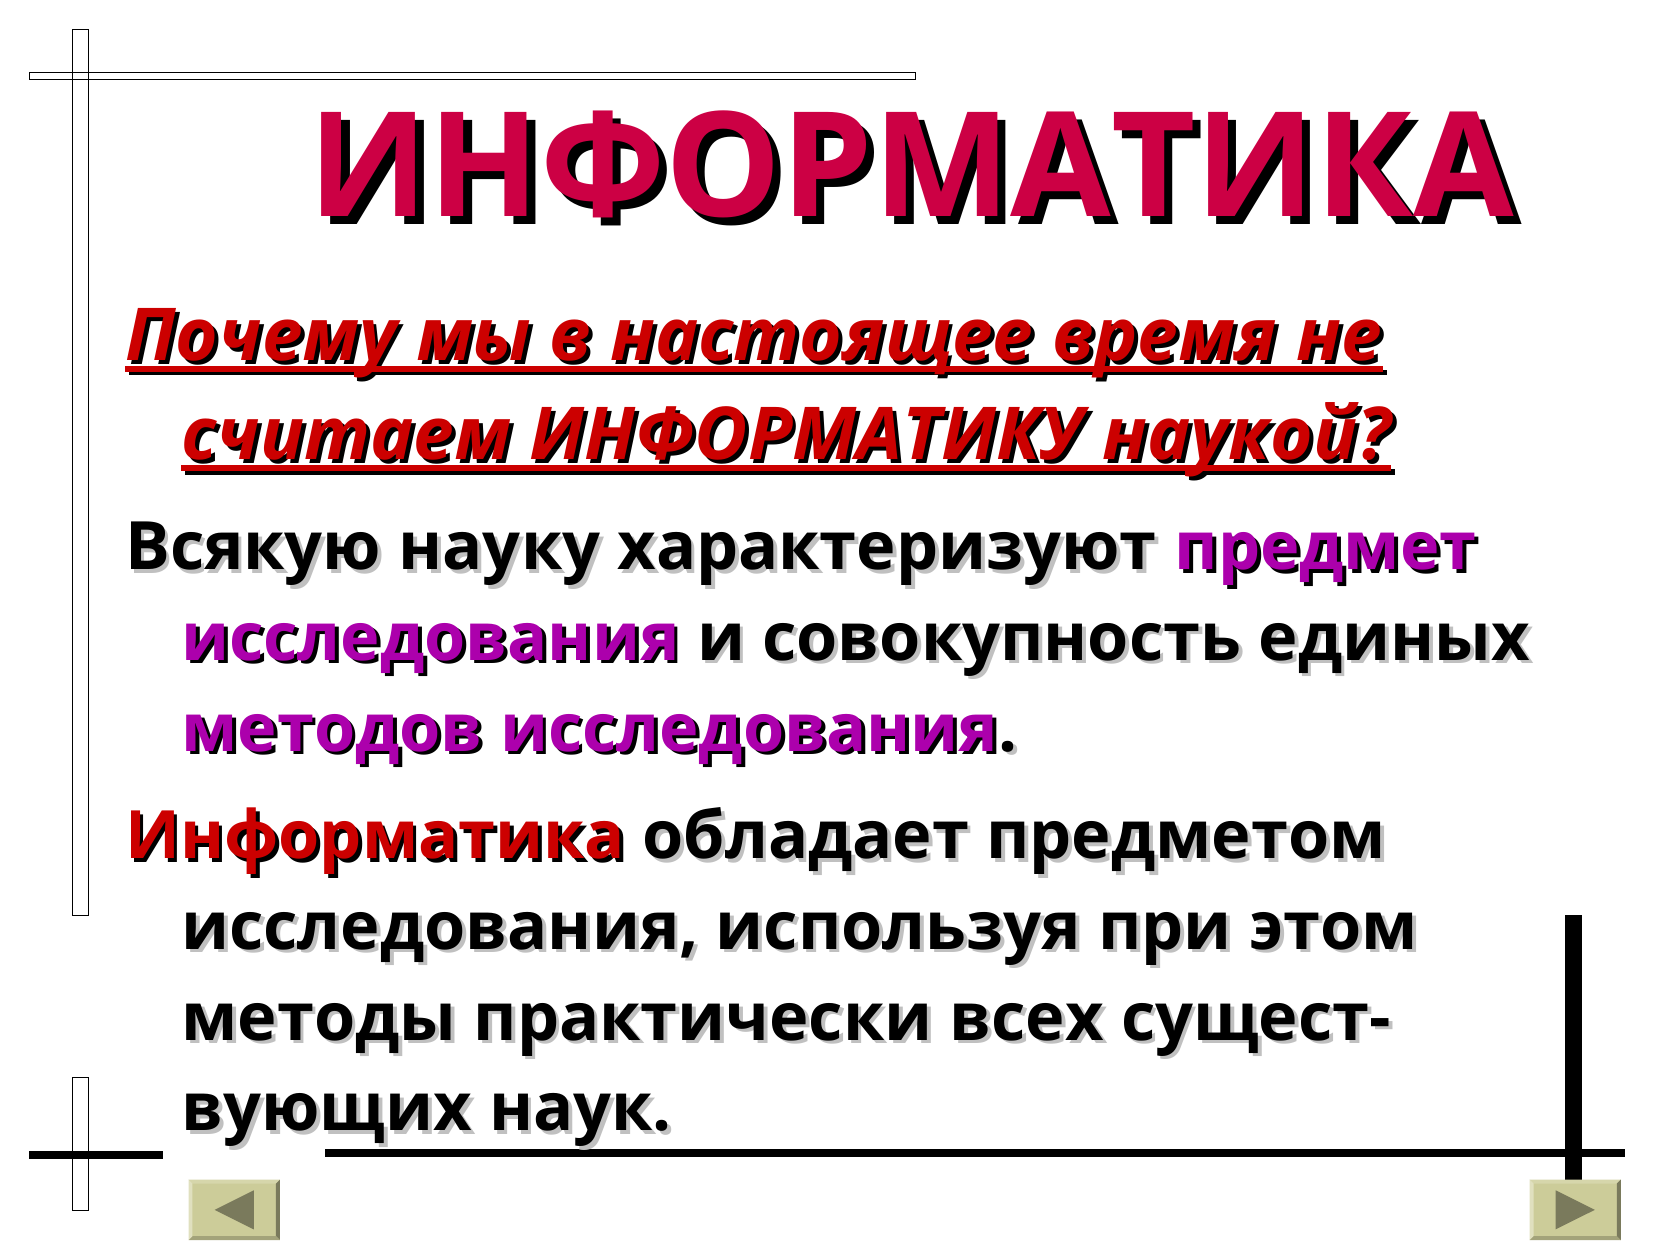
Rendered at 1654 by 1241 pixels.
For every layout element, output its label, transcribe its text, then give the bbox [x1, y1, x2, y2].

text_box [1530, 1179, 1621, 1241]
title ИНФОРМАТИКА [123, 56, 1654, 264]
text_box [189, 1179, 280, 1241]
list Почему мы в настоящее время не считаем ИНФОРМАТИКУ наукой? Всякую науку характеризуют предмет исследования и совокупность единых методов исследования. Информатика обладает предметом исследования, используя при этом методы практически всех сущест-вующих наук. [110, 274, 1622, 1226]
